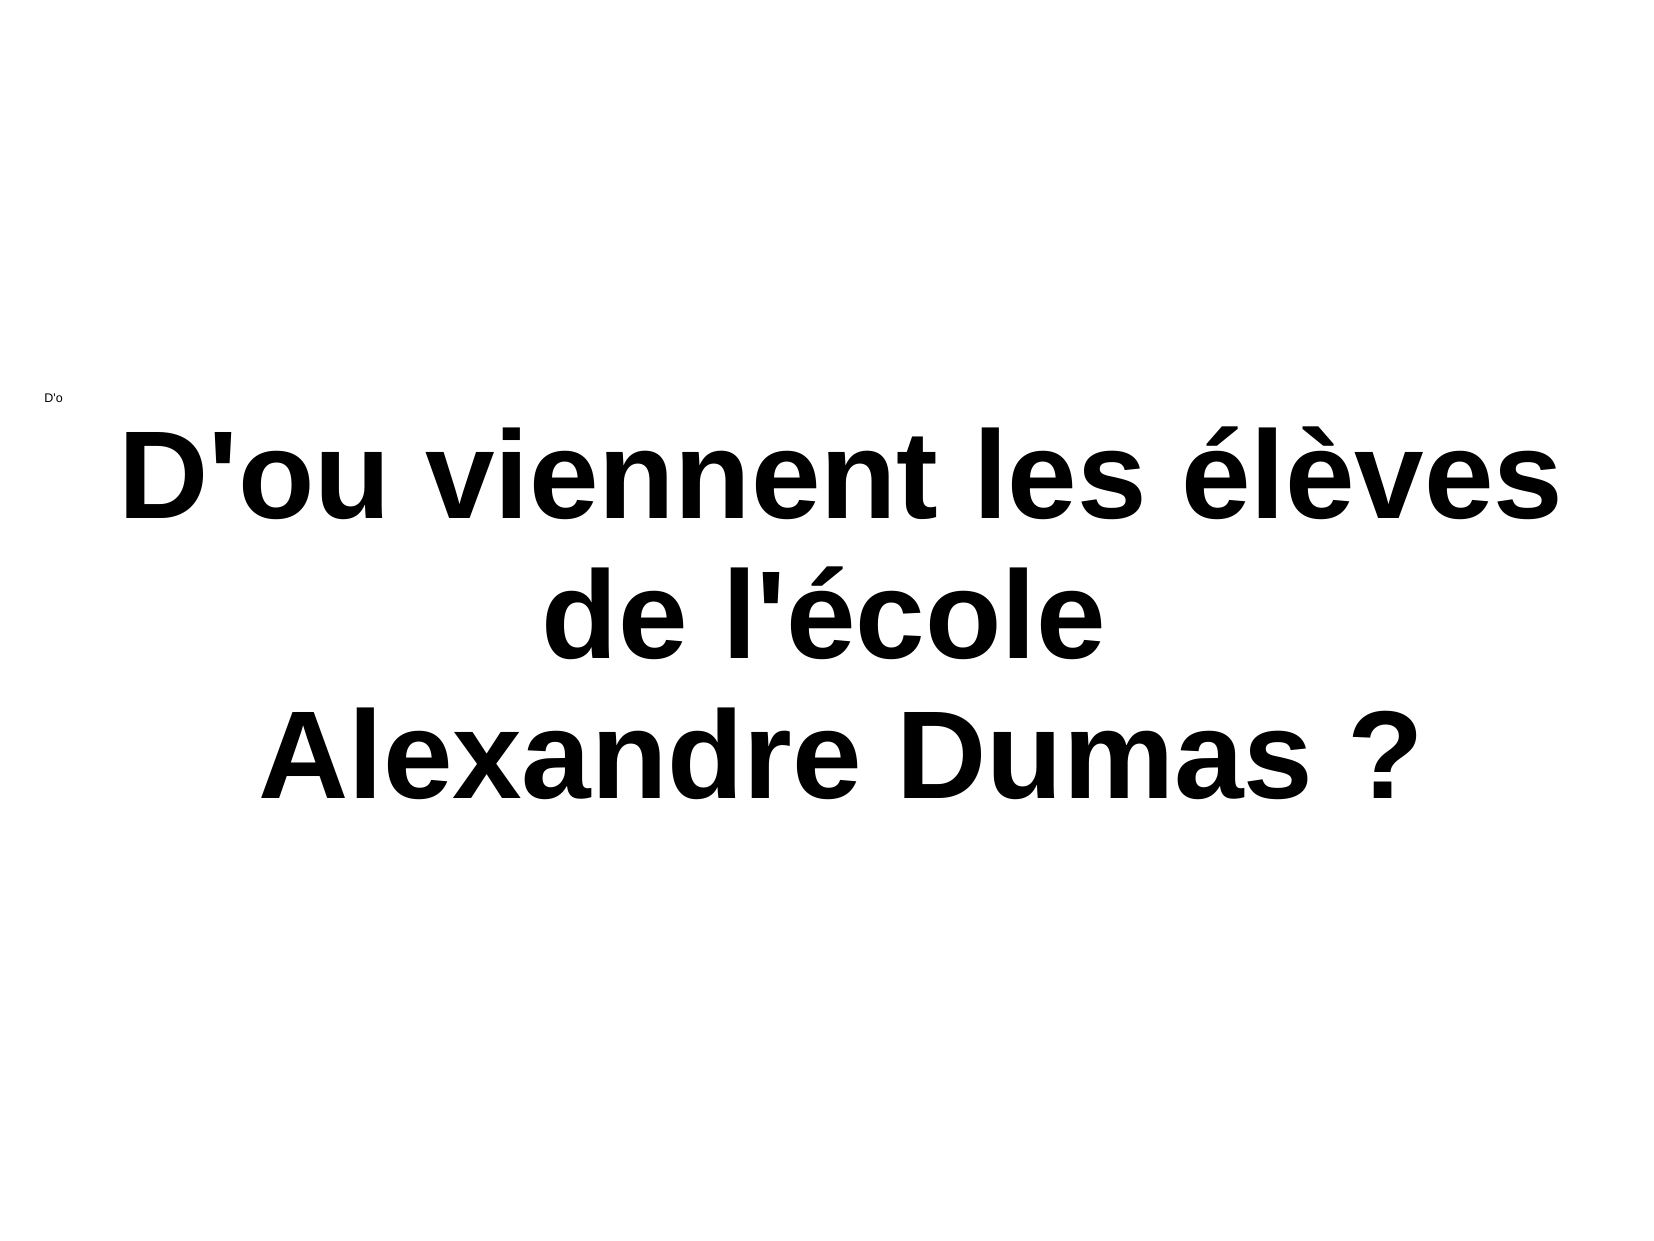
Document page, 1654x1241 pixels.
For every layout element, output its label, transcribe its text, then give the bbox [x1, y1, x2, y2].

text_box D'o D'ou viennent les élèves de l'école Alexandre Dumas ? [29, 383, 1654, 833]
